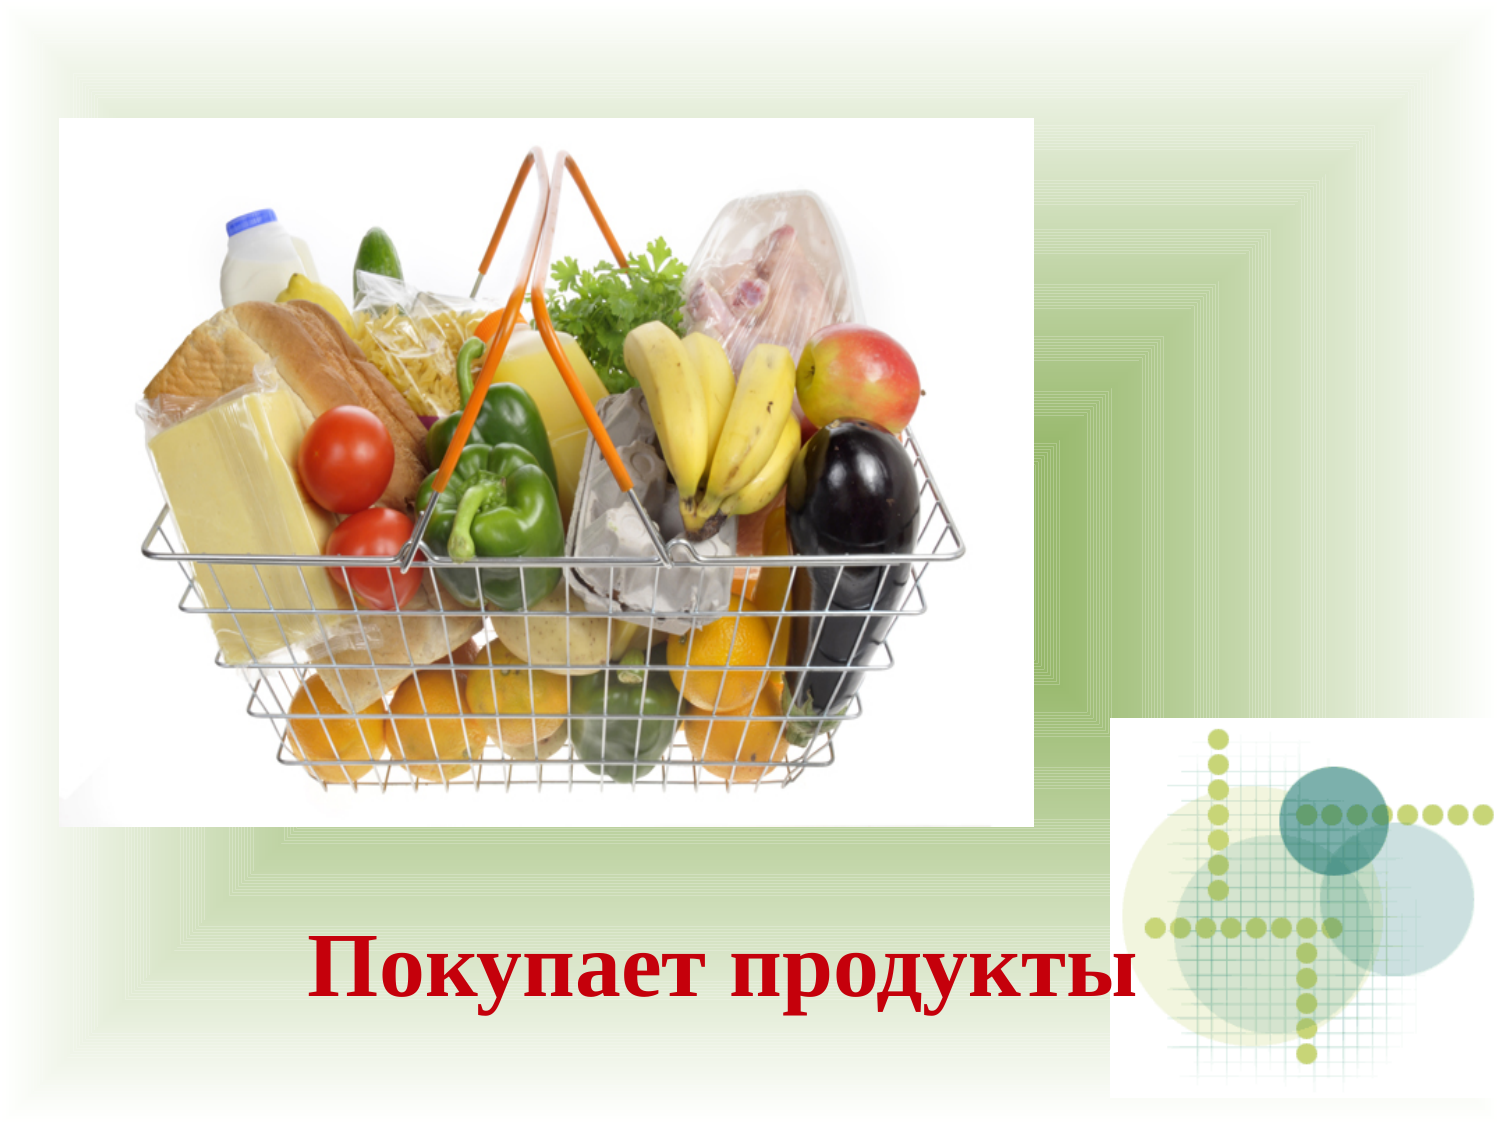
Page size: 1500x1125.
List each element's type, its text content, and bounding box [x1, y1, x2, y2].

picture [59, 118, 1034, 827]
subtitle Покупает продукты [108, 601, 1270, 1125]
